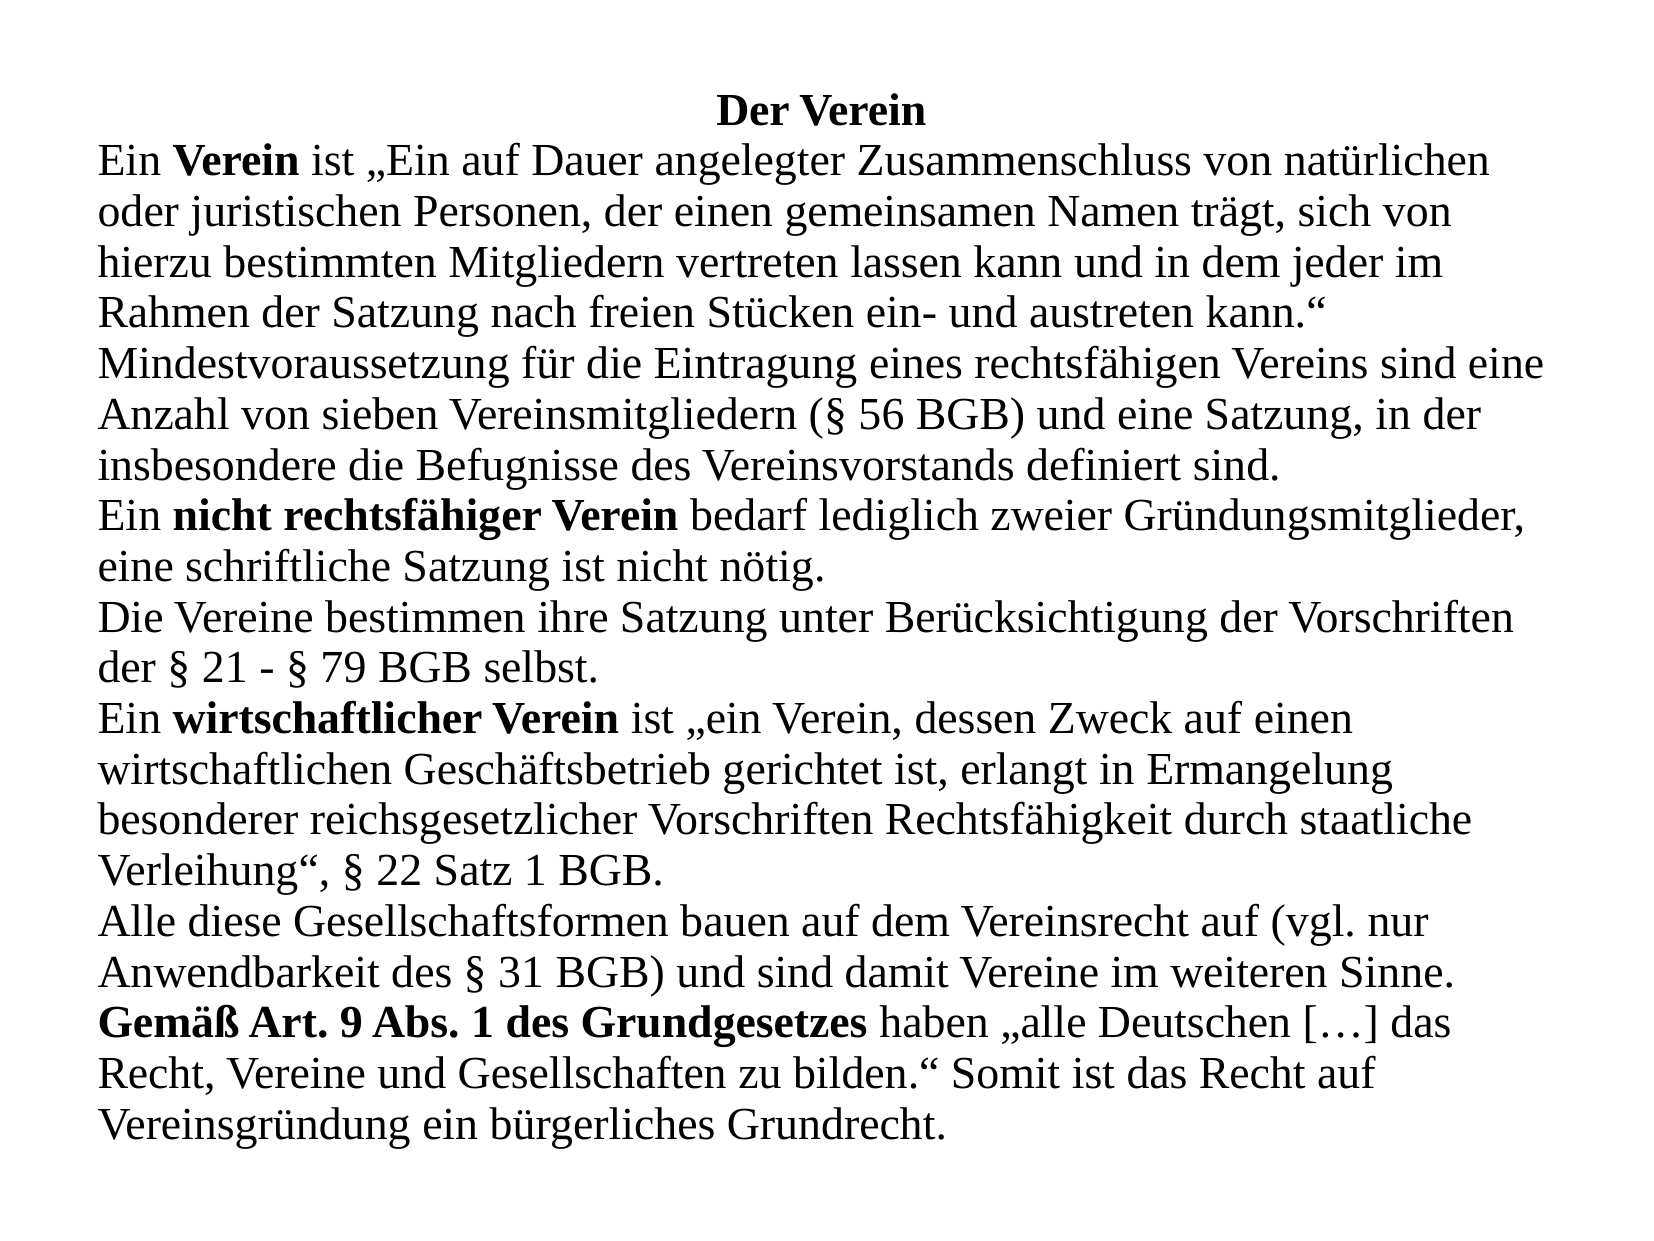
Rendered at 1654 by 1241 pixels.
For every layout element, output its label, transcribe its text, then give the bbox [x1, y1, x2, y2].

text_box Der Verein Ein Verein ist „Ein auf Dauer angelegter Zusammenschluss von natürlichen oder juristischen Personen, der einen gemeinsamen Namen trägt, sich von hierzu bestimmten Mitgliedern vertreten lassen kann und in dem jeder im Rahmen der Satzung nach freien Stücken ein- und austreten kann.“ Mindestvoraussetzung für die Eintragung eines rechtsfähigen Vereins sind eine Anzahl von sieben Vereinsmitgliedern (§ 56 BGB) und eine Satzung, in der insbesondere die Befugnisse des Vereinsvorstands definiert sind. Ein nicht rechtsfähiger Verein bedarf lediglich zweier Gründungsmitglieder, eine schriftliche Satzung ist nicht nötig. Die Vereine bestimmen ihre Satzung unter Berücksichtigung der Vorschriften der § 21 - § 79 BGB selbst. Ein wirtschaftlicher Verein ist „ein Verein, dessen Zweck auf einen wirtschaftlichen Geschäftsbetrieb gerichtet ist, erlangt in Ermangelung besonderer reichsgesetzlicher Vorschriften Rechtsfähigkeit durch staatliche Verleihung“, § 22 Satz 1 BGB. Alle diese Gesellschaftsformen bauen auf dem Vereinsrecht auf (vgl. nur Anwendbarkeit des § 31 BGB) und sind damit Vereine im weiteren Sinne. Gemäß Art. 9 Abs. 1 des Grundgesetzes haben „alle Deutschen […] das Recht, Vereine und Gesellschaften zu bilden.“ Somit ist das Recht auf Vereinsgründung ein bürgerliches Grundrecht. [82, 76, 1589, 1157]
